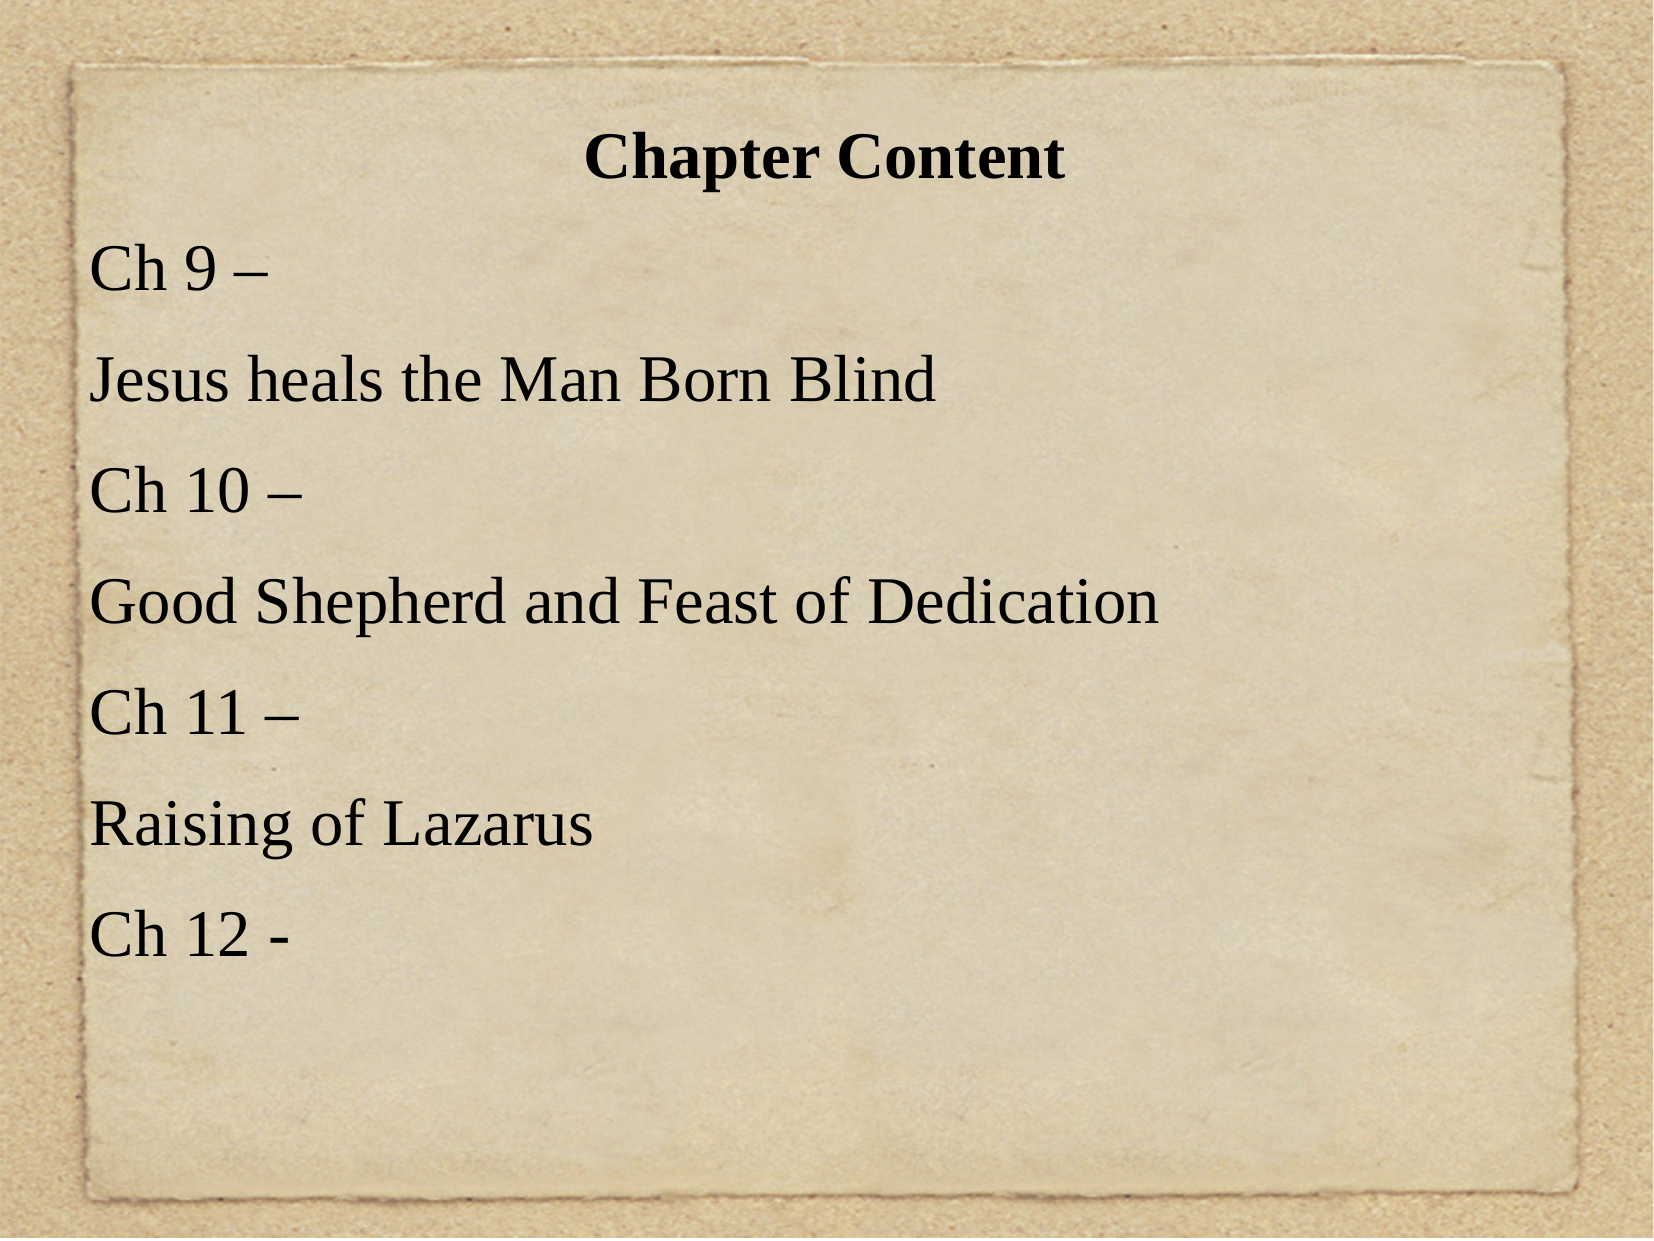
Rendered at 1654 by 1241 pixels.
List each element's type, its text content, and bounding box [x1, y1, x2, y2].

picture [0, 0, 1654, 1238]
text_box Chapter Content Ch 9 – Jesus heals the Man Born Blind Ch 10 – Good Shepherd and Feast of Dedication Ch 11 – Raising of Lazarus Ch 12 - [75, 75, 1576, 1133]
